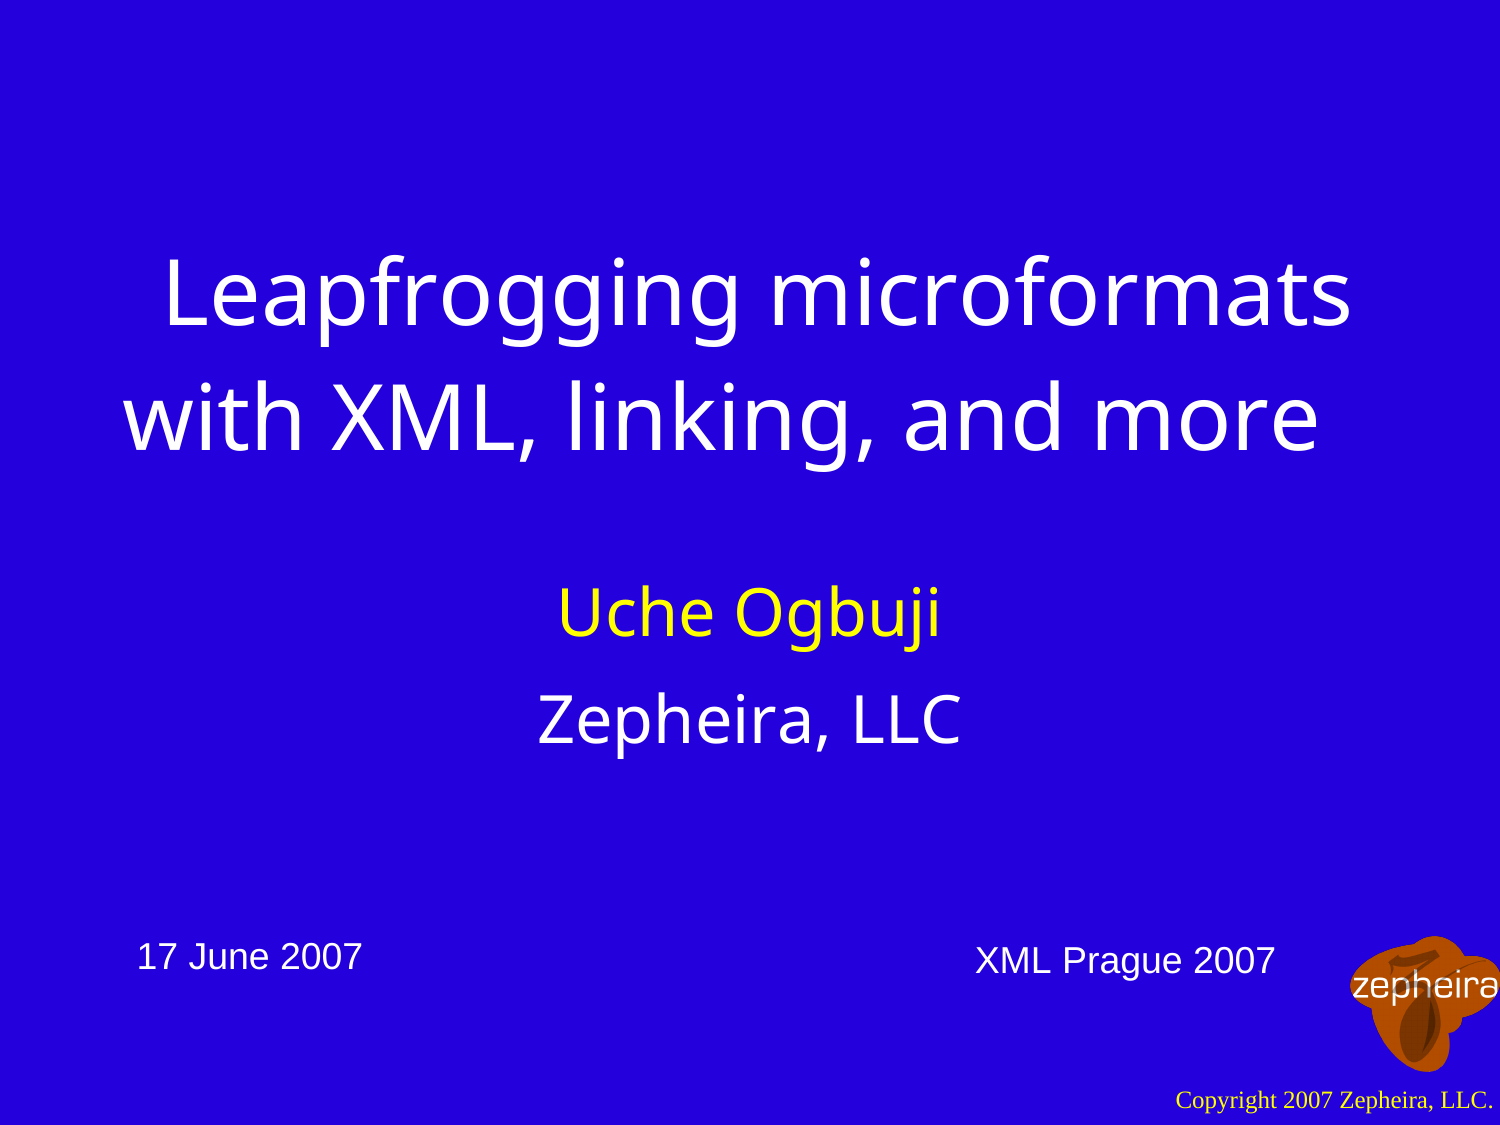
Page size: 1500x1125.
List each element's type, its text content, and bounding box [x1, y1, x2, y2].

subtitle Uche Ogbuji Zepheira, LLC [75, 508, 1426, 821]
text_box XML Prague 2007 [974, 939, 1441, 995]
picture [1350, 936, 1500, 1072]
title Leapfrogging microformats with XML, linking, and more [71, 186, 1422, 519]
text_box 17 June 2007 [136, 935, 514, 991]
